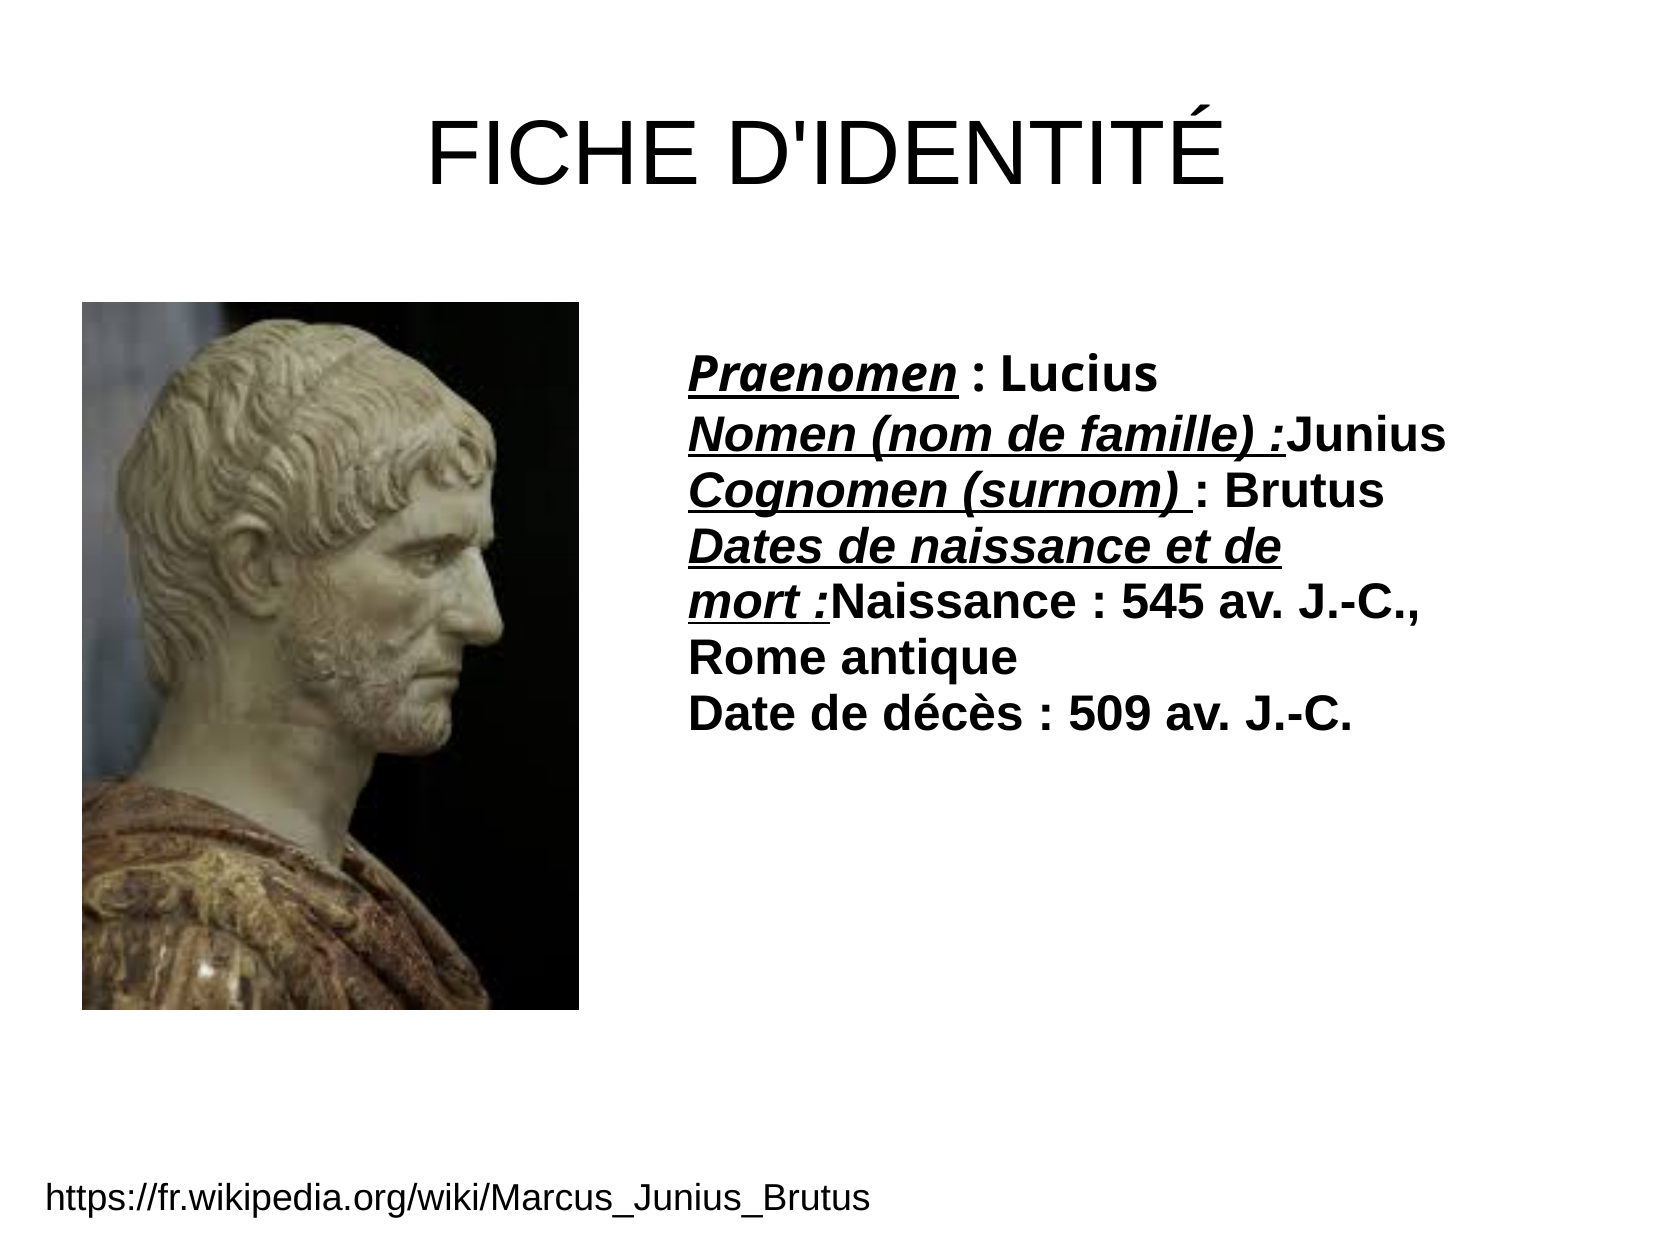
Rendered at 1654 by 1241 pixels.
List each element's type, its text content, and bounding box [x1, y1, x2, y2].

picture [82, 302, 579, 1010]
text_box https://fr.wikipedia.org/wiki/Marcus_Junius_Brutus [30, 1169, 886, 1227]
title FICHE D'IDENTITÉ [82, 49, 1571, 257]
text_box Praenomen : Lucius Nomen (nom de famille) :Junius Cognomen (surnom) : Brutus Dates de naissance et de mort :Naissance : 545 av. J.-C., Rome antique Date de décès : 509 av. J.-C. [673, 330, 1512, 839]
